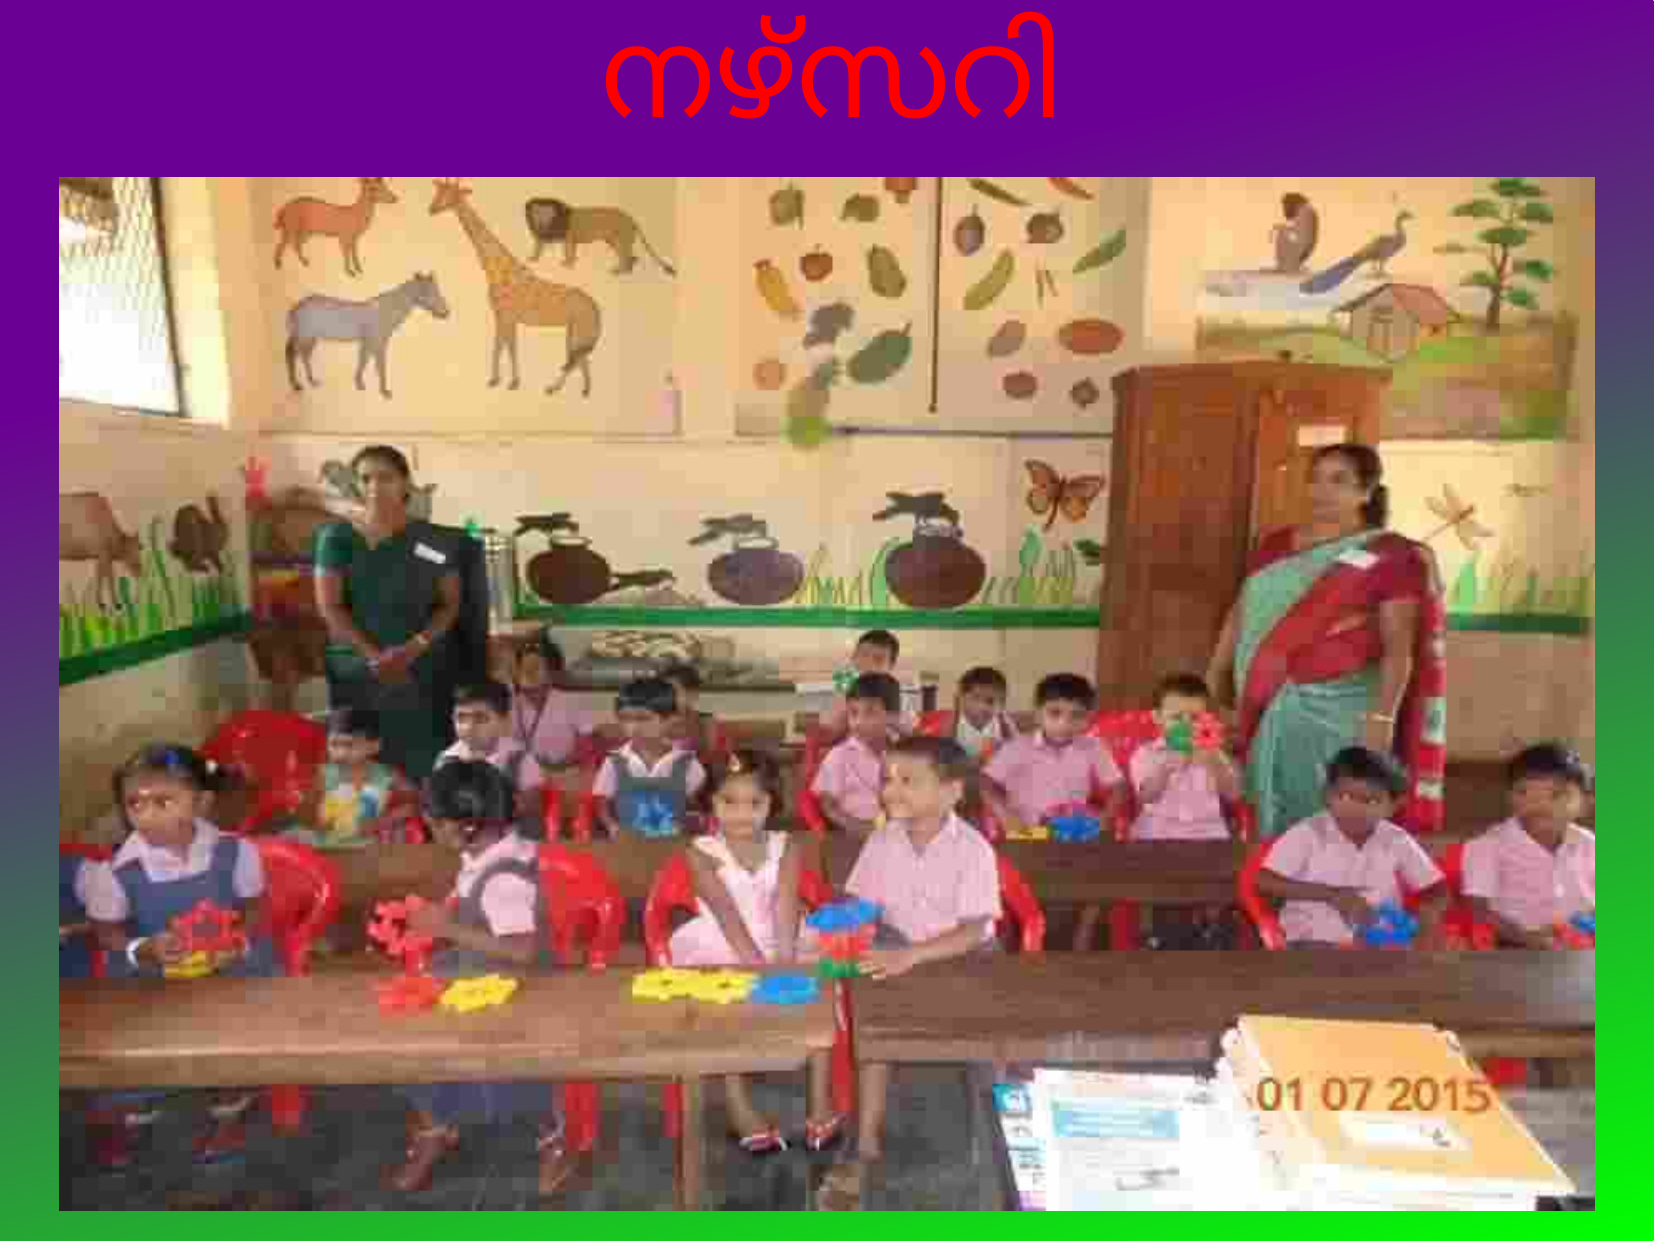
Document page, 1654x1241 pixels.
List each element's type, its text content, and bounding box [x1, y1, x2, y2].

picture [59, 177, 1595, 1211]
title നഴ്സറി [88, 0, 1577, 177]
